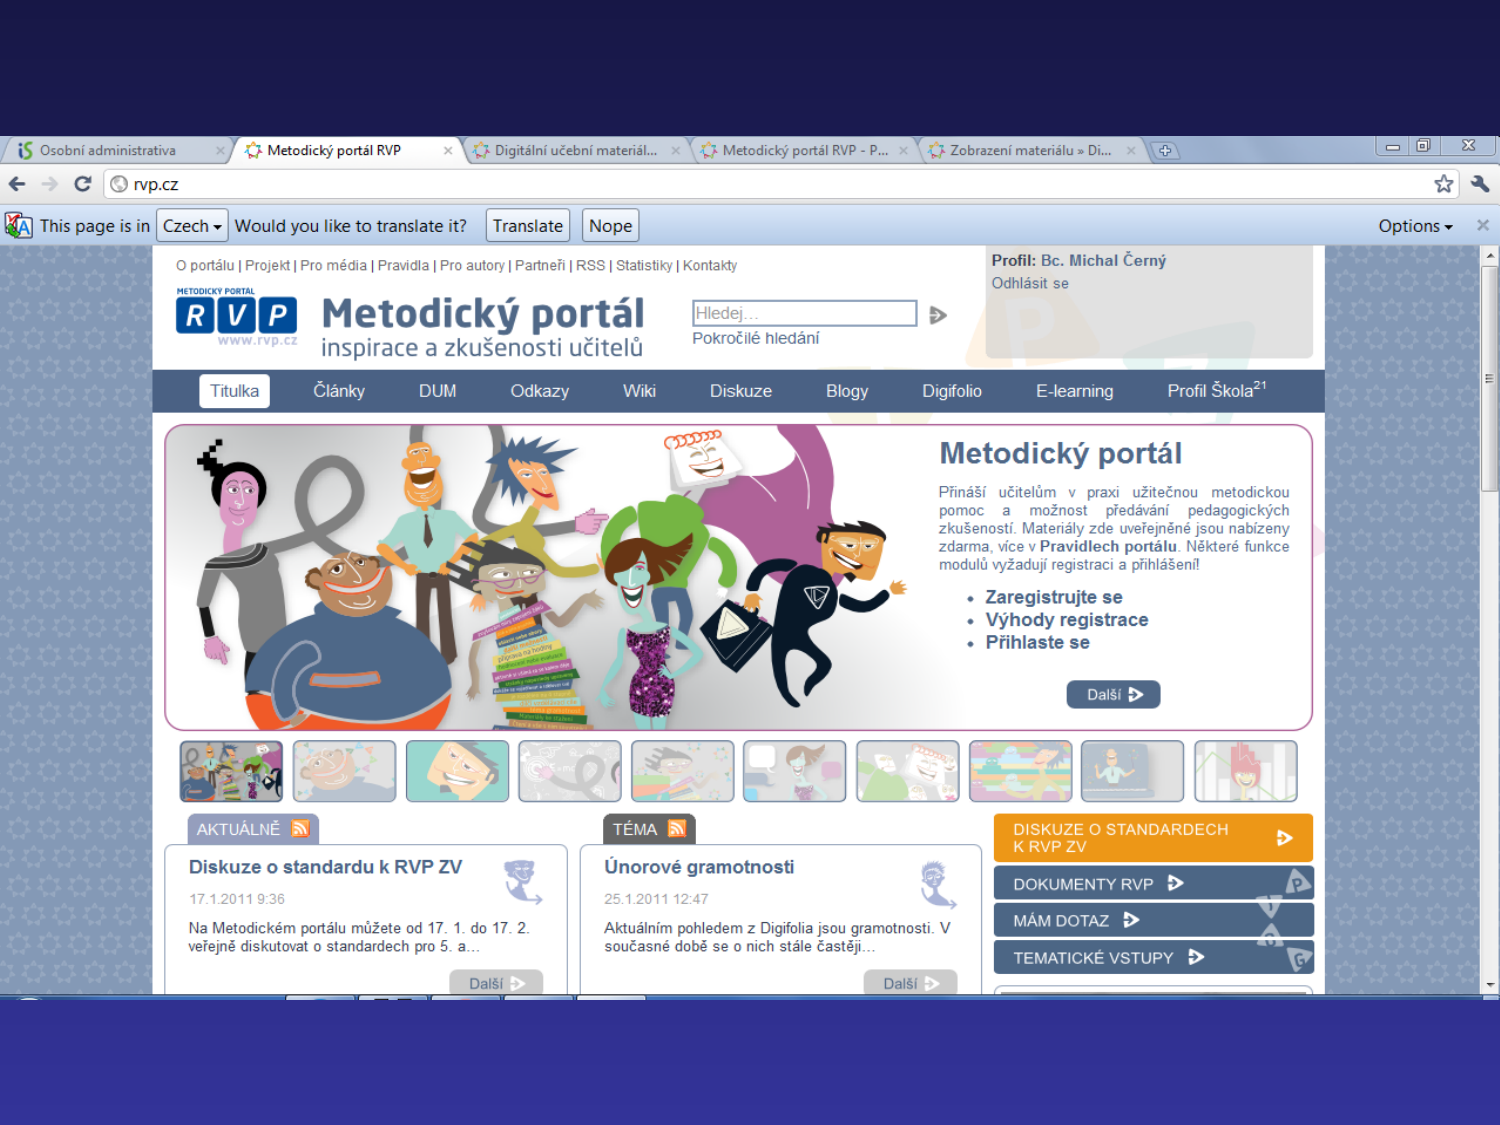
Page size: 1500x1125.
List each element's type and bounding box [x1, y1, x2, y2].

picture [0, 136, 1500, 1000]
